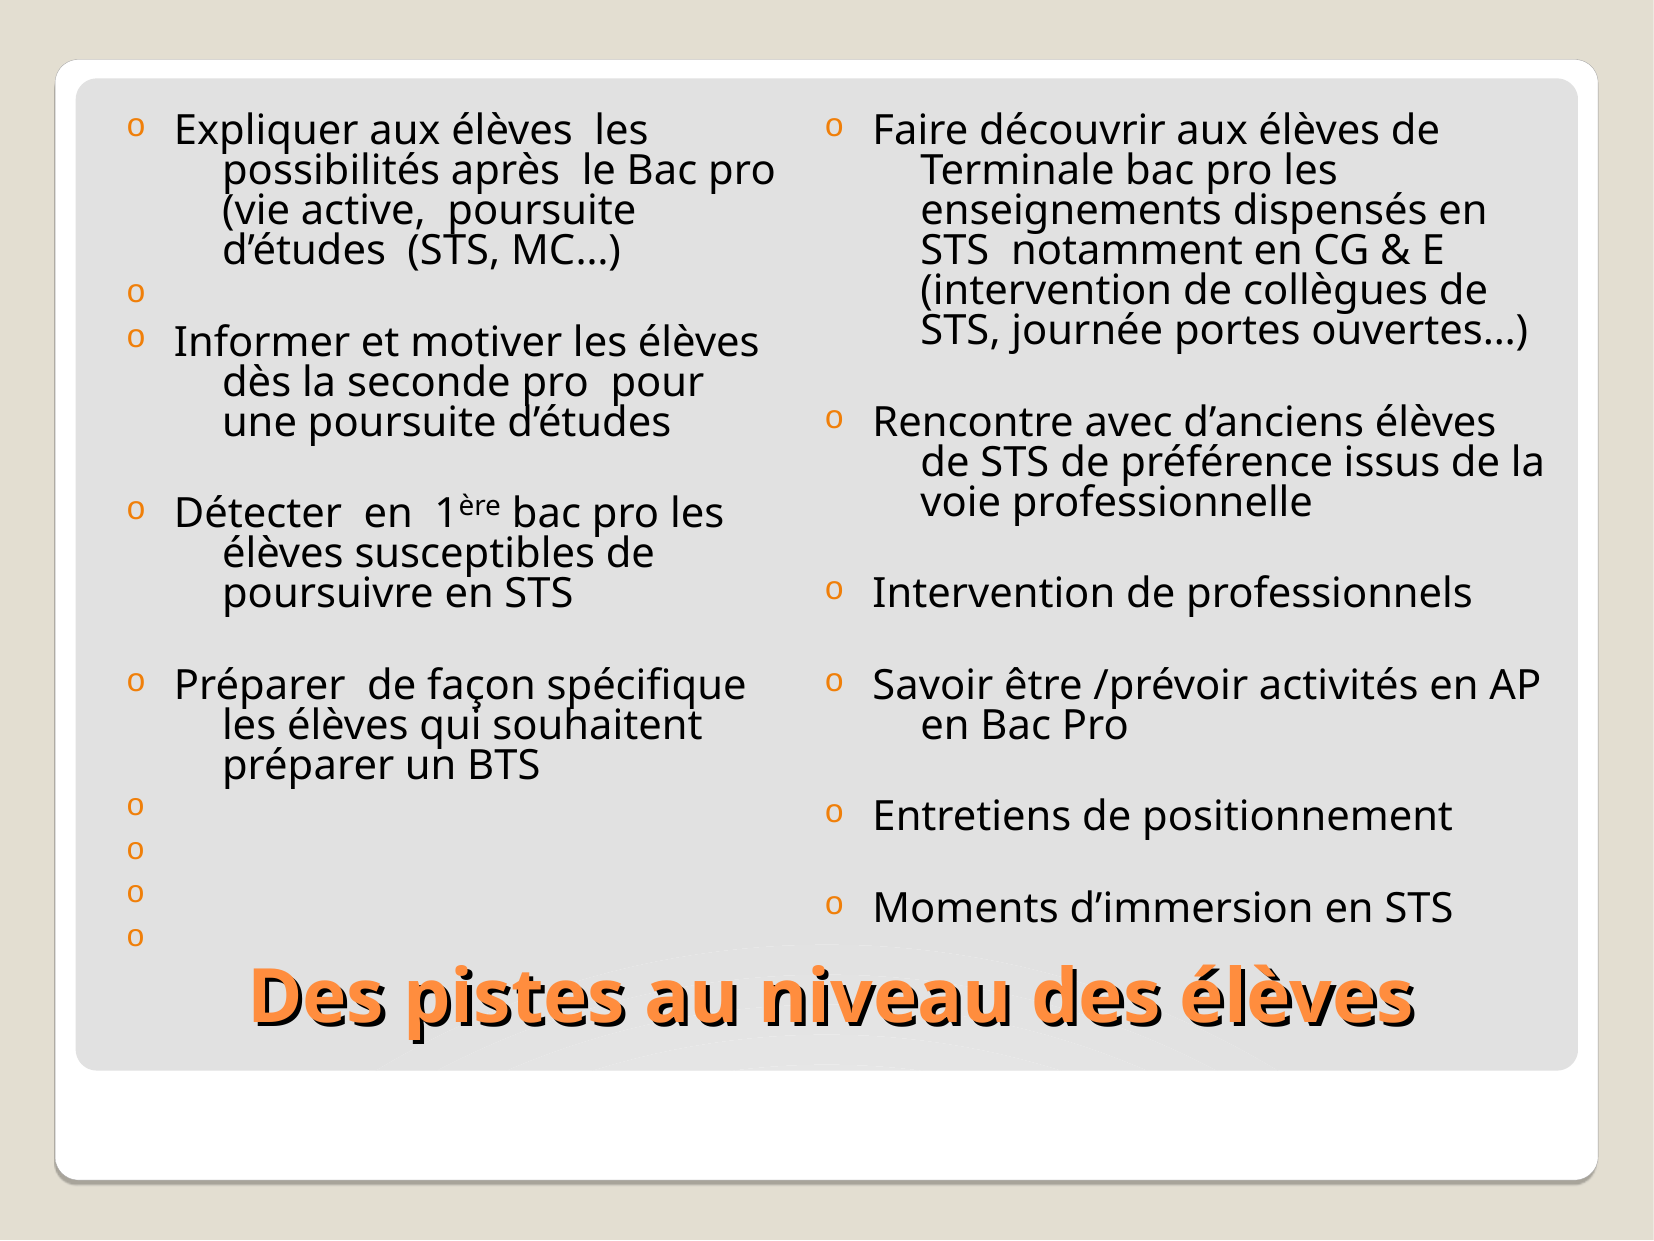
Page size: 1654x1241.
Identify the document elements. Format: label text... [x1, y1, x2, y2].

list Faire découvrir aux élèves de Terminale bac pro les enseignements dispensés en STS notamment en CG & E (intervention de collègues de STS, journée portes ouvertes…) Rencontre avec d’anciens élèves de STS de préférence issus de la voie professionnelle Intervention de professionnels Savoir être /prévoir activités en AP en Bac Pro Entretiens de positionnement Moments d’immersion en STS [791, 95, 1572, 951]
list Expliquer aux élèves les possibilités après le Bac pro (vie active, poursuite d’études (STS, MC…) Informer et motiver les élèves dès la seconde pro pour une poursuite d’études Détecter en 1ère bac pro les élèves susceptibles de poursuivre en STS Préparer de façon spécifique les élèves qui souhaitent préparer un BTS [93, 95, 791, 928]
title Des pistes au niveau des élèves [90, 938, 1571, 1046]
